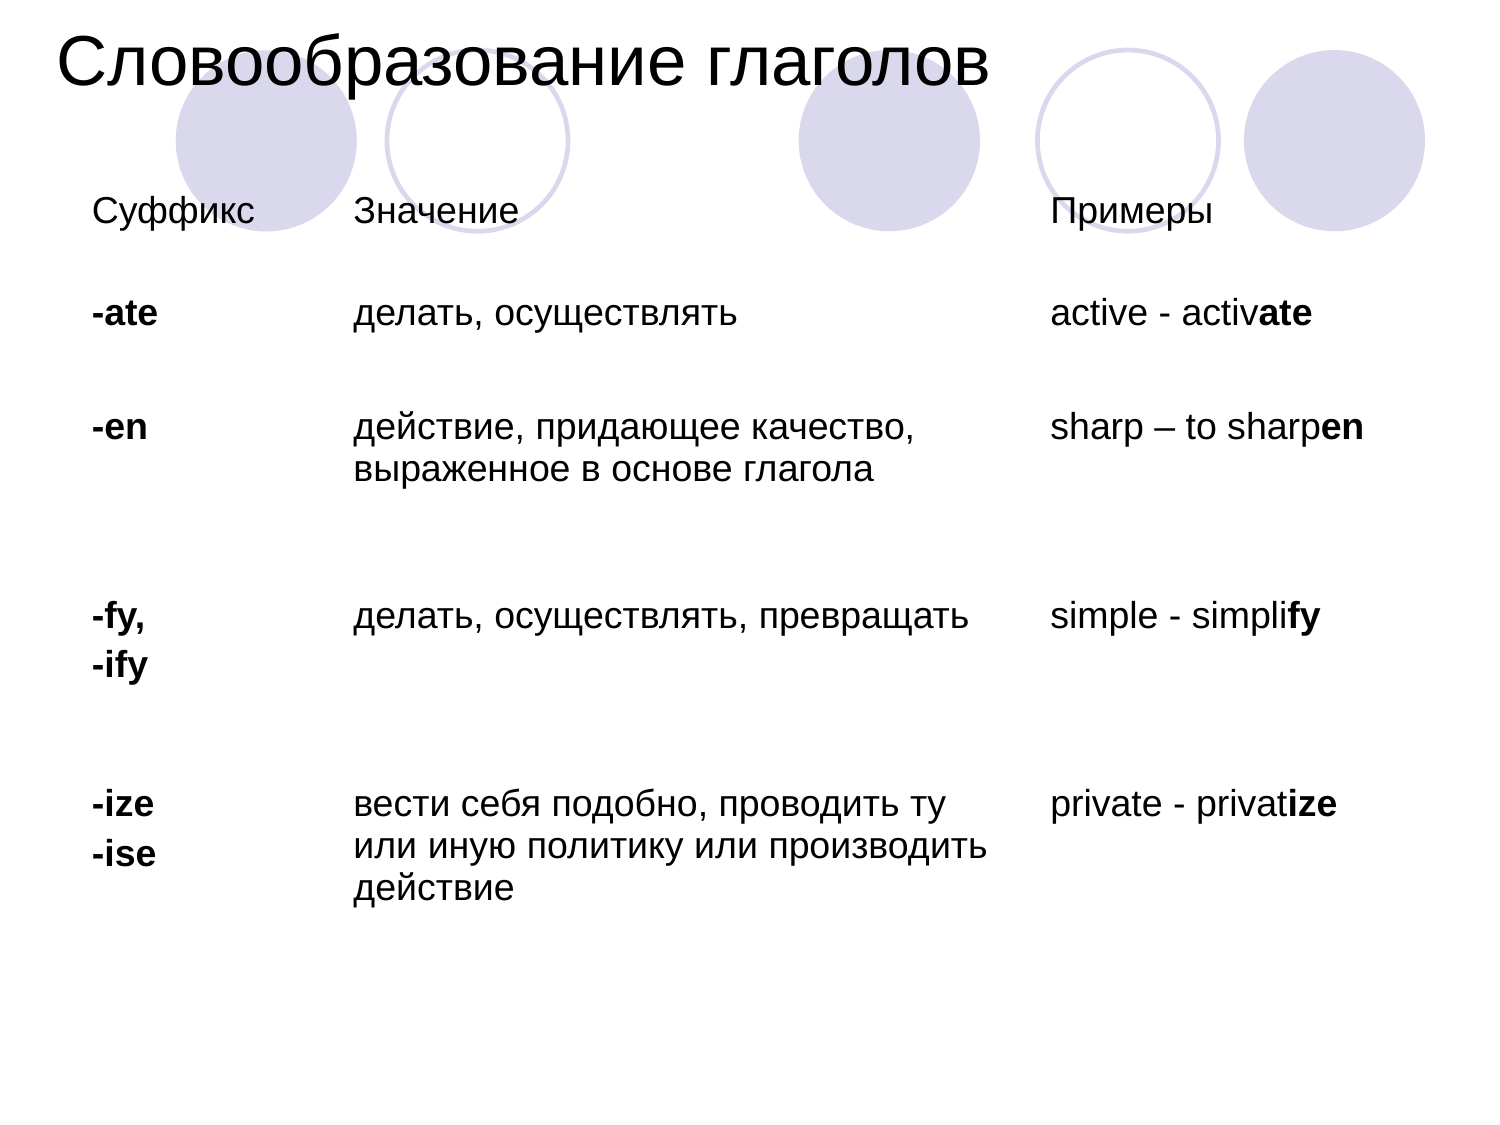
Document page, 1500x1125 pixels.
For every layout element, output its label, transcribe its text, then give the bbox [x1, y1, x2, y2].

table_cell действие, придающее качество, выраженное в основе глагола [338, 398, 1035, 587]
table_cell active - activate [1035, 284, 1427, 398]
table_cell -ize -ise [77, 775, 338, 964]
table_cell делать, осуществлять, превращать [338, 587, 1035, 775]
table_cell -ate [77, 284, 338, 398]
table_cell вести себя подобно, проводить ту или иную политику или производить действие [338, 775, 1035, 964]
table_cell -fy, -ify [77, 587, 338, 775]
title Словообразование глаголов [41, 0, 1392, 104]
table_header Суффикс [77, 182, 338, 284]
table_cell private - privatize [1035, 775, 1427, 964]
table_cell sharp – to sharpen [1035, 398, 1427, 587]
table_header Примеры [1035, 182, 1427, 284]
table_cell -en [77, 398, 338, 587]
table_header Значение [338, 182, 1035, 284]
table_cell simple - simplify [1035, 587, 1427, 775]
table_cell делать, осуществлять [338, 284, 1035, 398]
